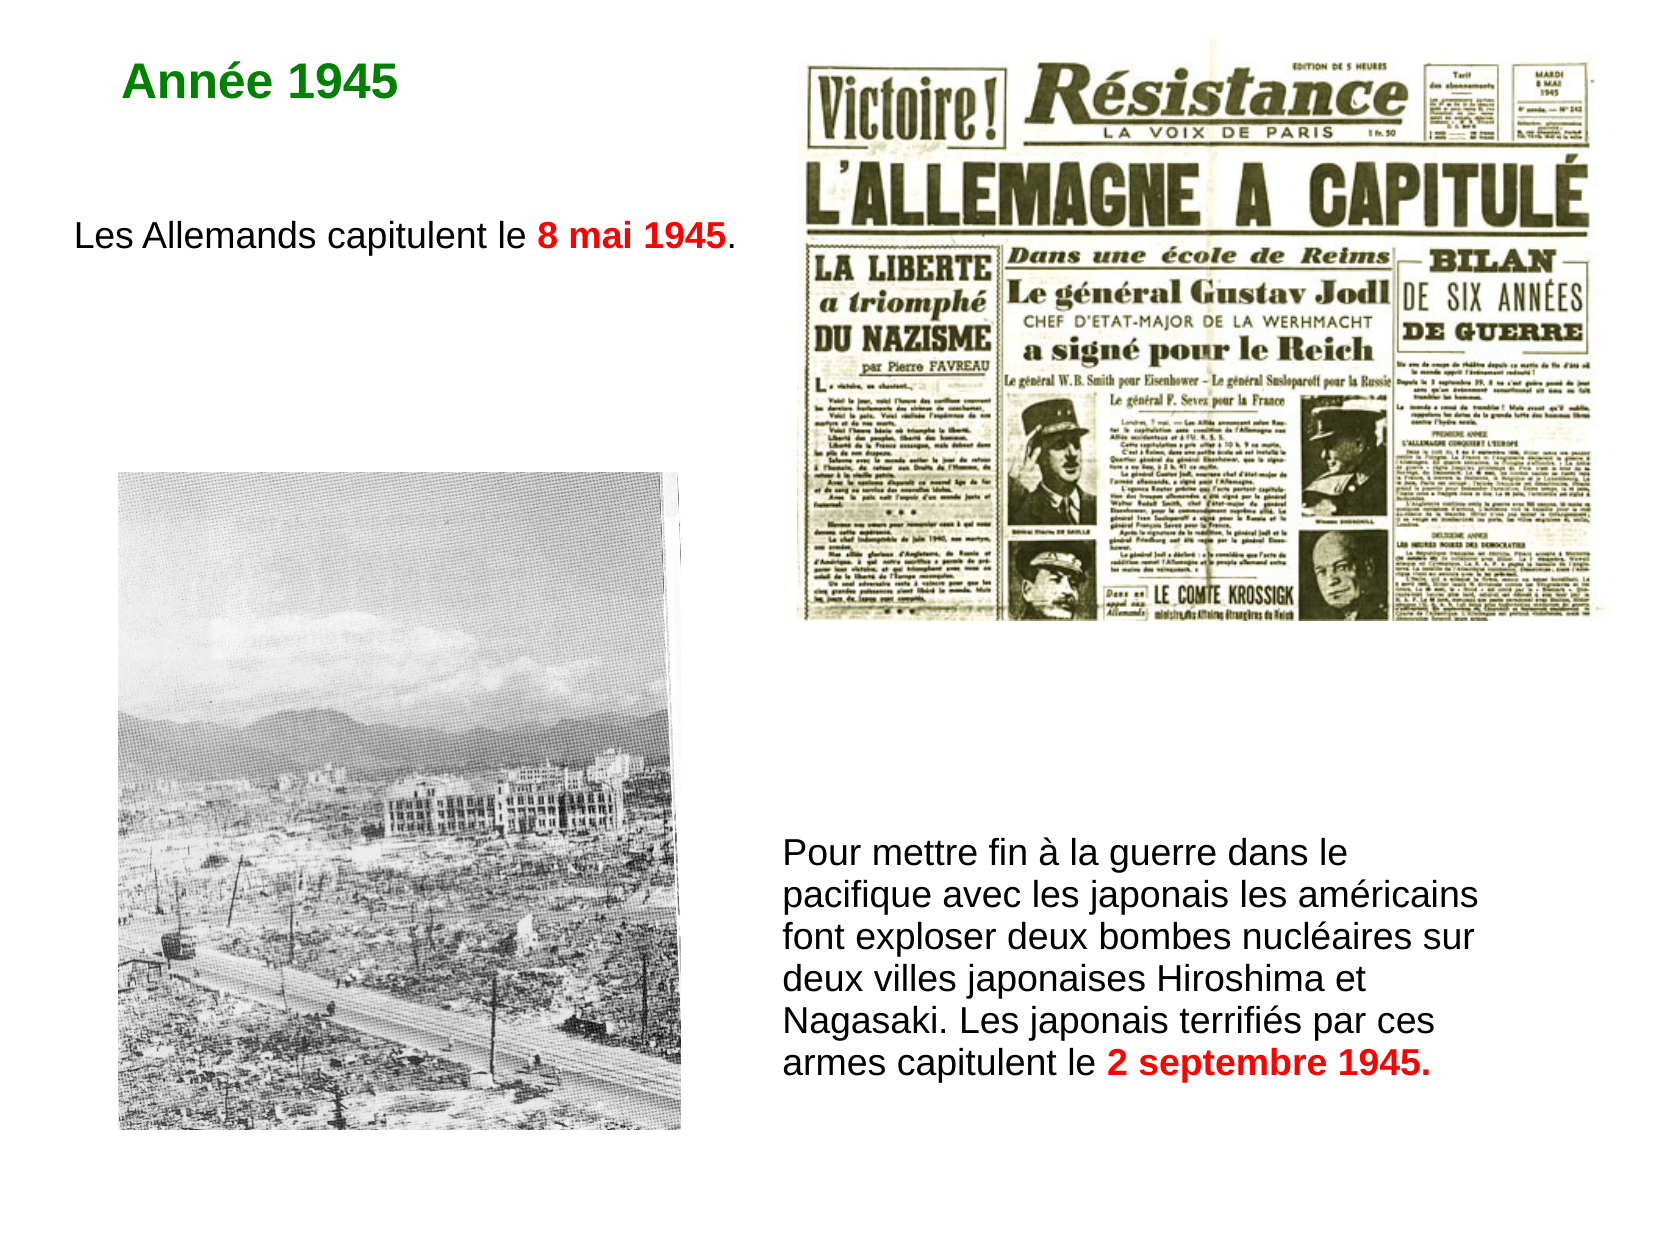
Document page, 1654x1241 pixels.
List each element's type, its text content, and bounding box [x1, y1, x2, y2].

picture [797, 38, 1610, 621]
text_box Les Allemands capitulent le 8 mai 1945. [59, 206, 778, 265]
picture [118, 472, 681, 1130]
text_box Pour mettre fin à la guerre dans le pacifique avec les japonais les américains font exploser deux bombes nucléaires sur deux villes japonaises Hiroshima et Nagasaki. Les japonais terrifiés par ces armes capitulent le 2 septembre 1945. [767, 782, 1506, 1093]
text_box Année 1945 [106, 46, 414, 119]
